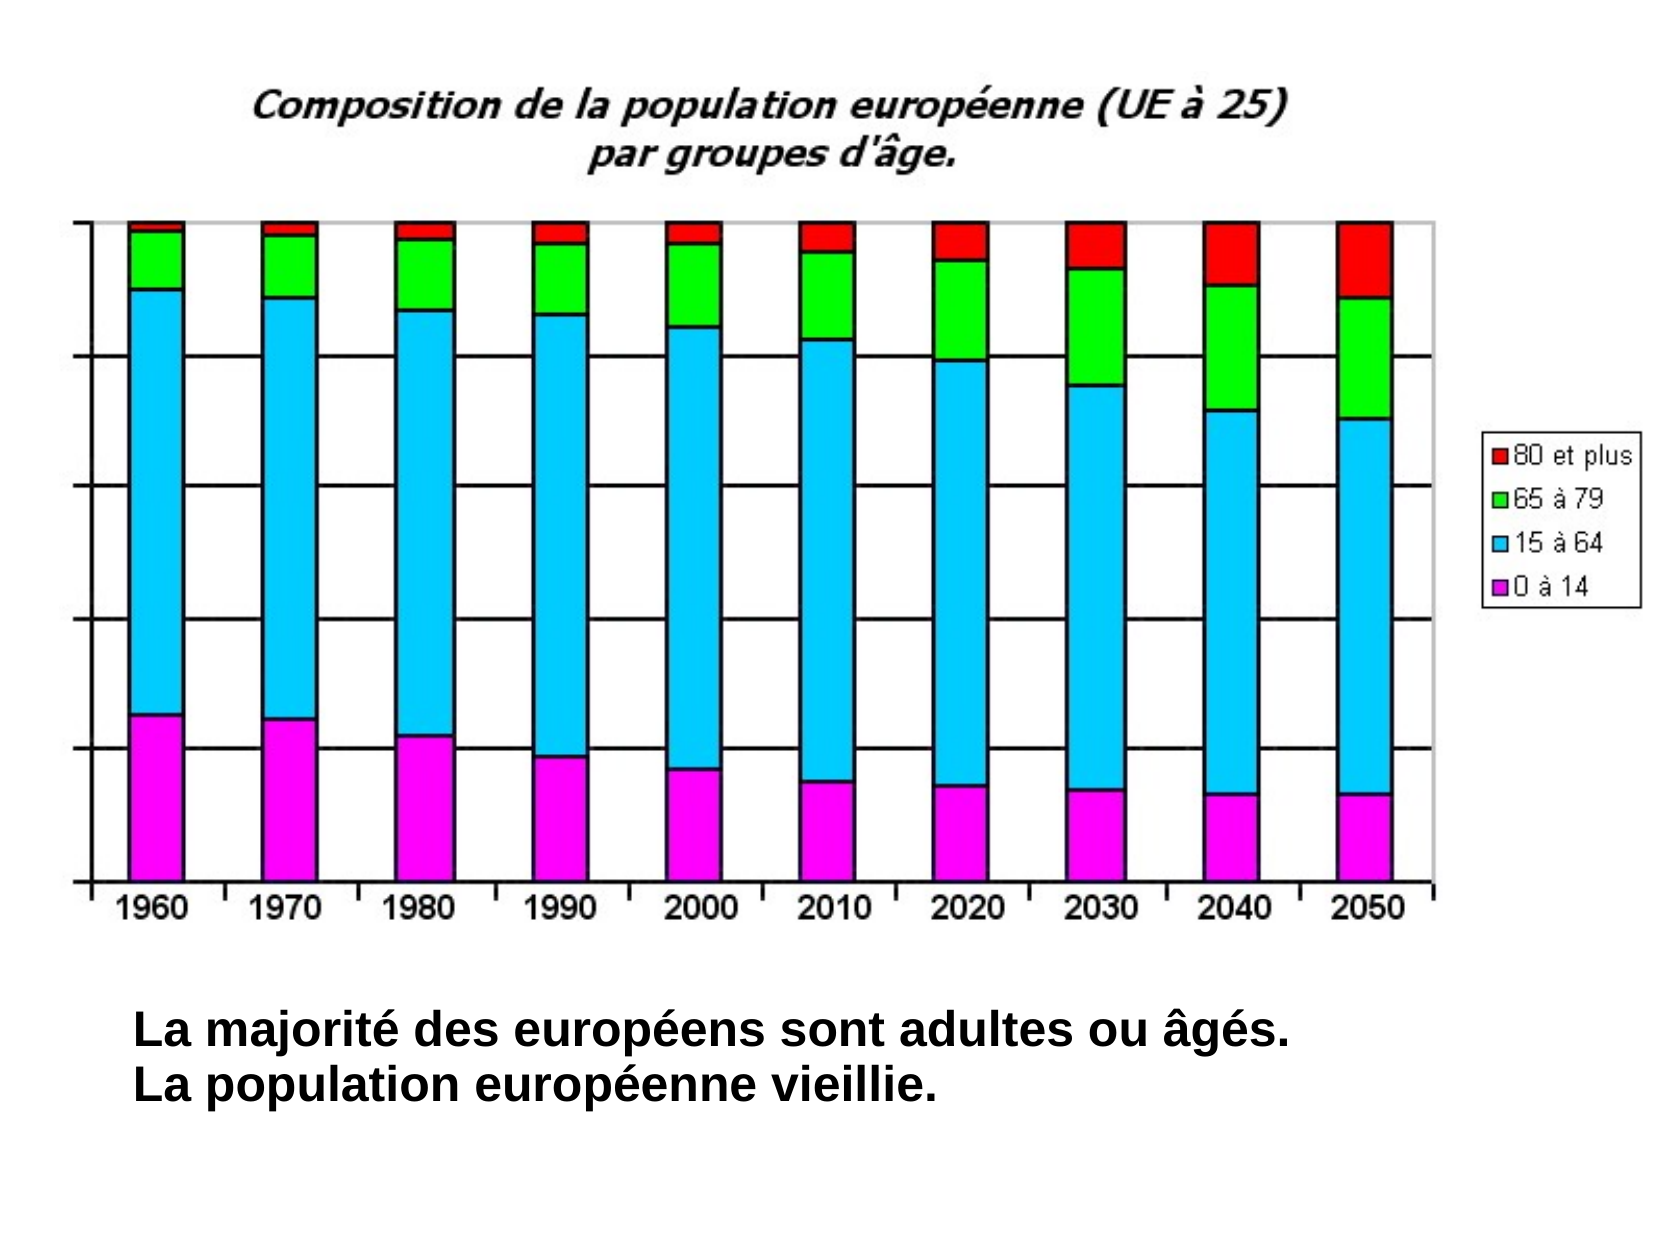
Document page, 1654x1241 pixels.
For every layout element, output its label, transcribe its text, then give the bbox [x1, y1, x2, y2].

picture [59, 71, 1654, 945]
text_box La majorité des européens sont adultes ou âgés. La population européenne vieillie. [118, 993, 1625, 1123]
